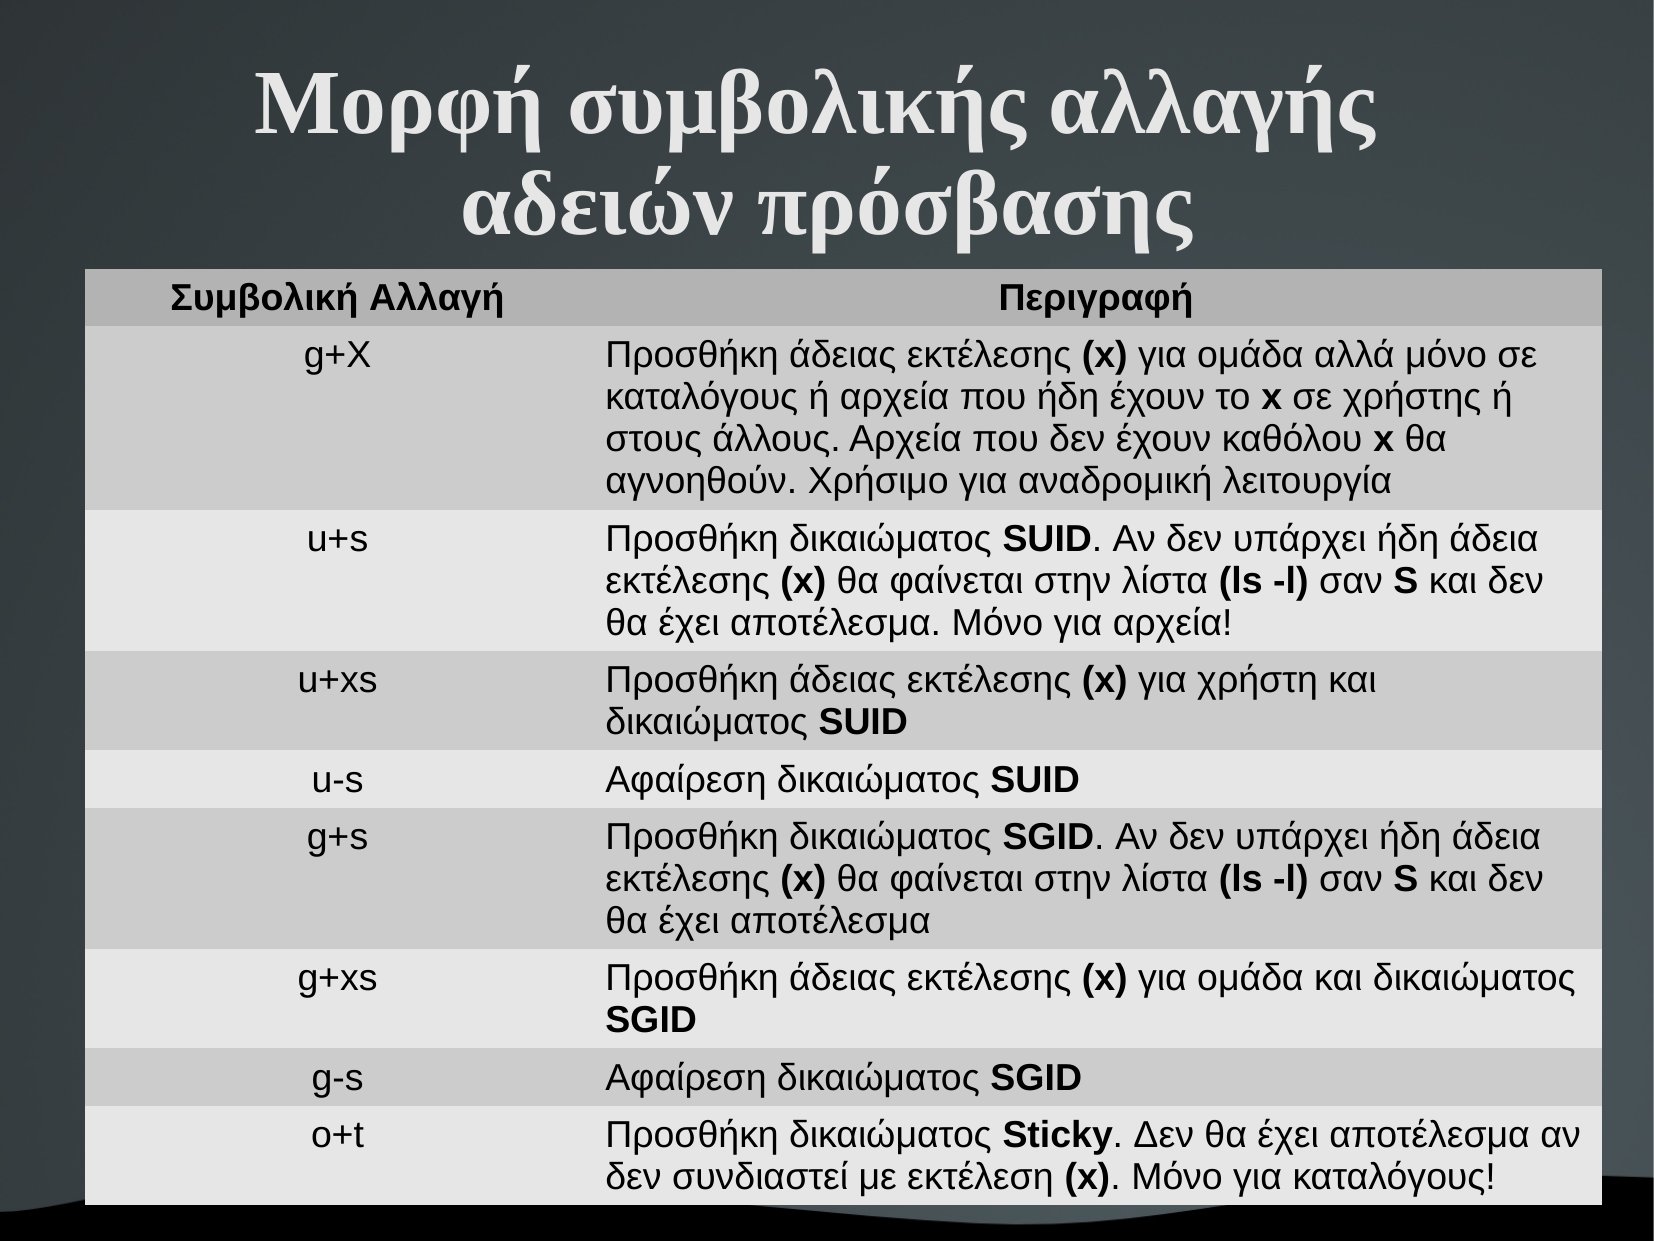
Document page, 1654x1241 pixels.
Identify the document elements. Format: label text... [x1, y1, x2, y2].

table_cell u+xs [85, 651, 591, 750]
table_cell u+s [85, 510, 591, 651]
table_cell Αφαίρεση δικαιώματος SGID [591, 1048, 1602, 1106]
table_cell Προσθήκη άδειας εκτέλεσης (x) για ομάδα αλλά μόνο σε καταλόγους ή αρχεία που ήδη έχουν το x σε χρήστης ή στους άλλους. Αρχεία που δεν έχουν καθόλου x θα αγνοηθούν. Χρήσιμο για αναδρομική λειτουργία [591, 326, 1602, 510]
table_cell o+t [85, 1106, 591, 1205]
table_cell Προσθήκη δικαιώματος SUID. Αν δεν υπάρχει ήδη άδεια εκτέλεσης (x) θα φαίνεται στην λίστα (ls -l) σαν S και δεν θα έχει αποτέλεσμα. Μόνο για αρχεία! [591, 510, 1602, 651]
table_cell g+xs [85, 949, 591, 1048]
table_cell g-s [85, 1048, 591, 1106]
table_cell g+s [85, 808, 591, 949]
picture [0, 0, 1654, 1241]
table_cell Προσθήκη δικαιώματος Sticky. Δεν θα έχει αποτέλεσμα αν δεν συνδιαστεί με εκτέλεση (x). Μόνο για καταλόγους! [591, 1106, 1602, 1205]
table_cell Προσθήκη δικαιώματος SGID. Αν δεν υπάρχει ήδη άδεια εκτέλεσης (x) θα φαίνεται στην λίστα (ls -l) σαν S και δεν θα έχει αποτέλεσμα [591, 808, 1602, 949]
title Μορφή συμβολικής αλλαγής αδειών πρόσβασης [82, 33, 1571, 273]
table_cell u-s [85, 750, 591, 808]
table_header Περιγραφή [591, 269, 1602, 326]
table_cell g+X [85, 326, 591, 510]
table_cell Προσθήκη άδειας εκτέλεσης (x) για χρήστη και δικαιώματος SUID [591, 651, 1602, 750]
table_cell Αφαίρεση δικαιώματος SUID [591, 750, 1602, 808]
table_header Συμβολική Αλλαγή [85, 273, 591, 326]
table_cell Προσθήκη άδειας εκτέλεσης (x) για ομάδα και δικαιώματος SGID [591, 949, 1602, 1048]
